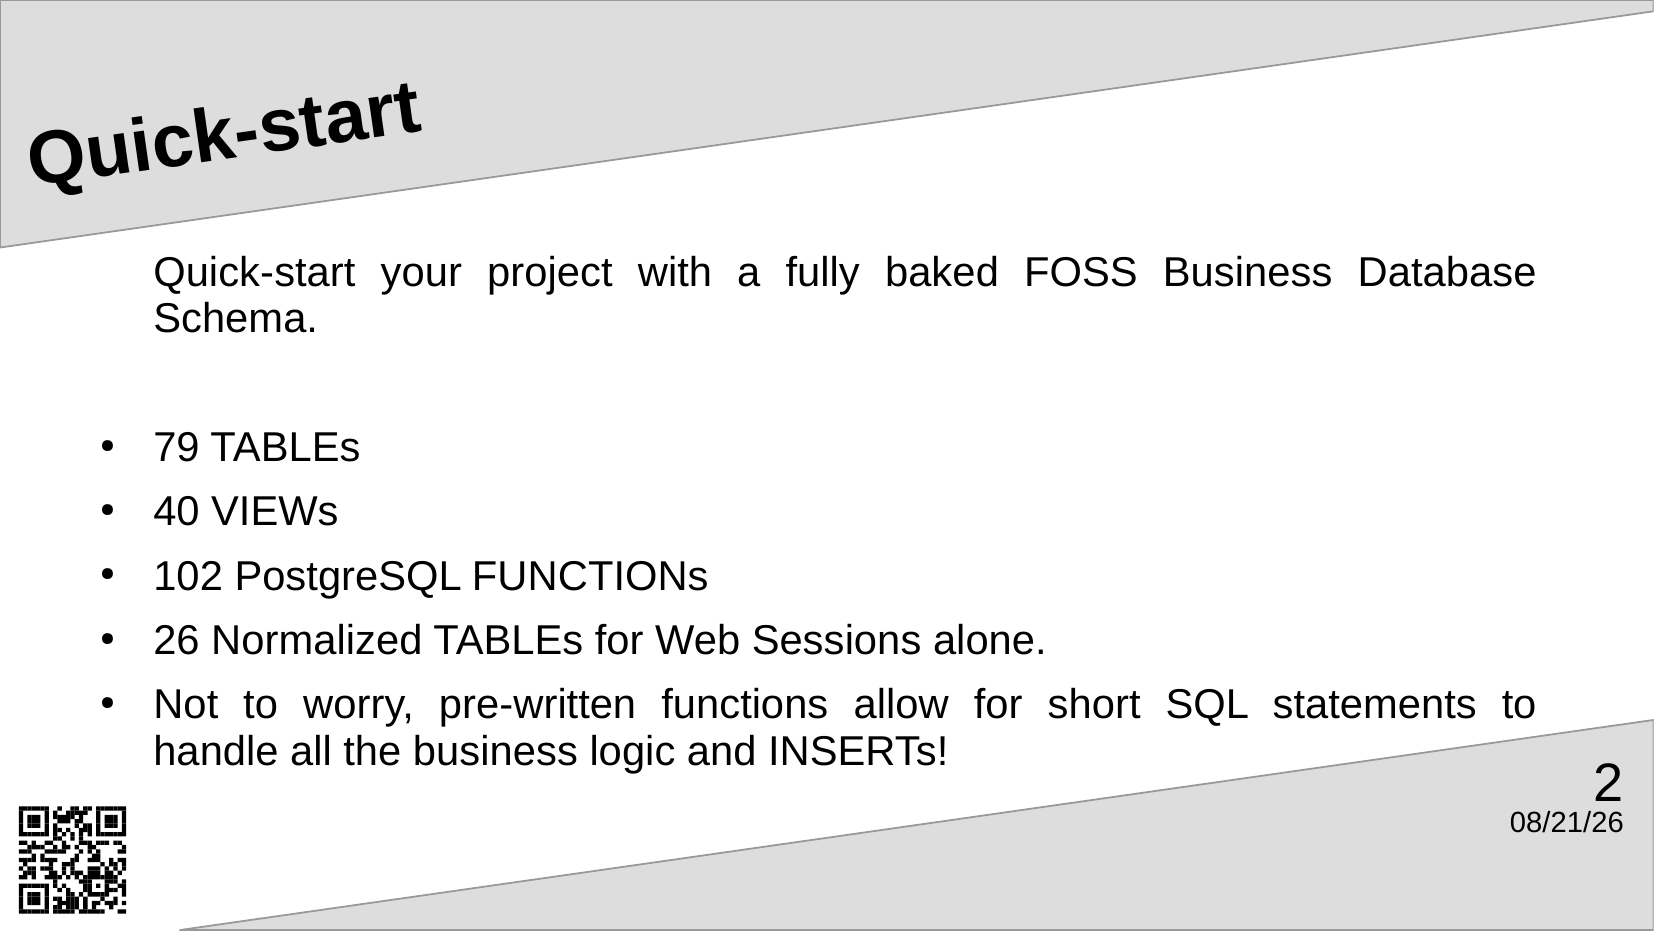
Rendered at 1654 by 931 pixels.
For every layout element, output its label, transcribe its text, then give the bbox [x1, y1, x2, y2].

title Quick-start [16, 0, 1501, 239]
list Quick-start your project with a fully baked FOSS Business Database Schema. 79 TABLEs 40 VIEWs 102 PostgreSQL FUNCTIONs 26 Normalized TABLEs for Web Sessions alone. Not to worry, pre-written functions allow for short SQL statements to handle all the business logic and INSERTs! [82, 248, 1538, 789]
